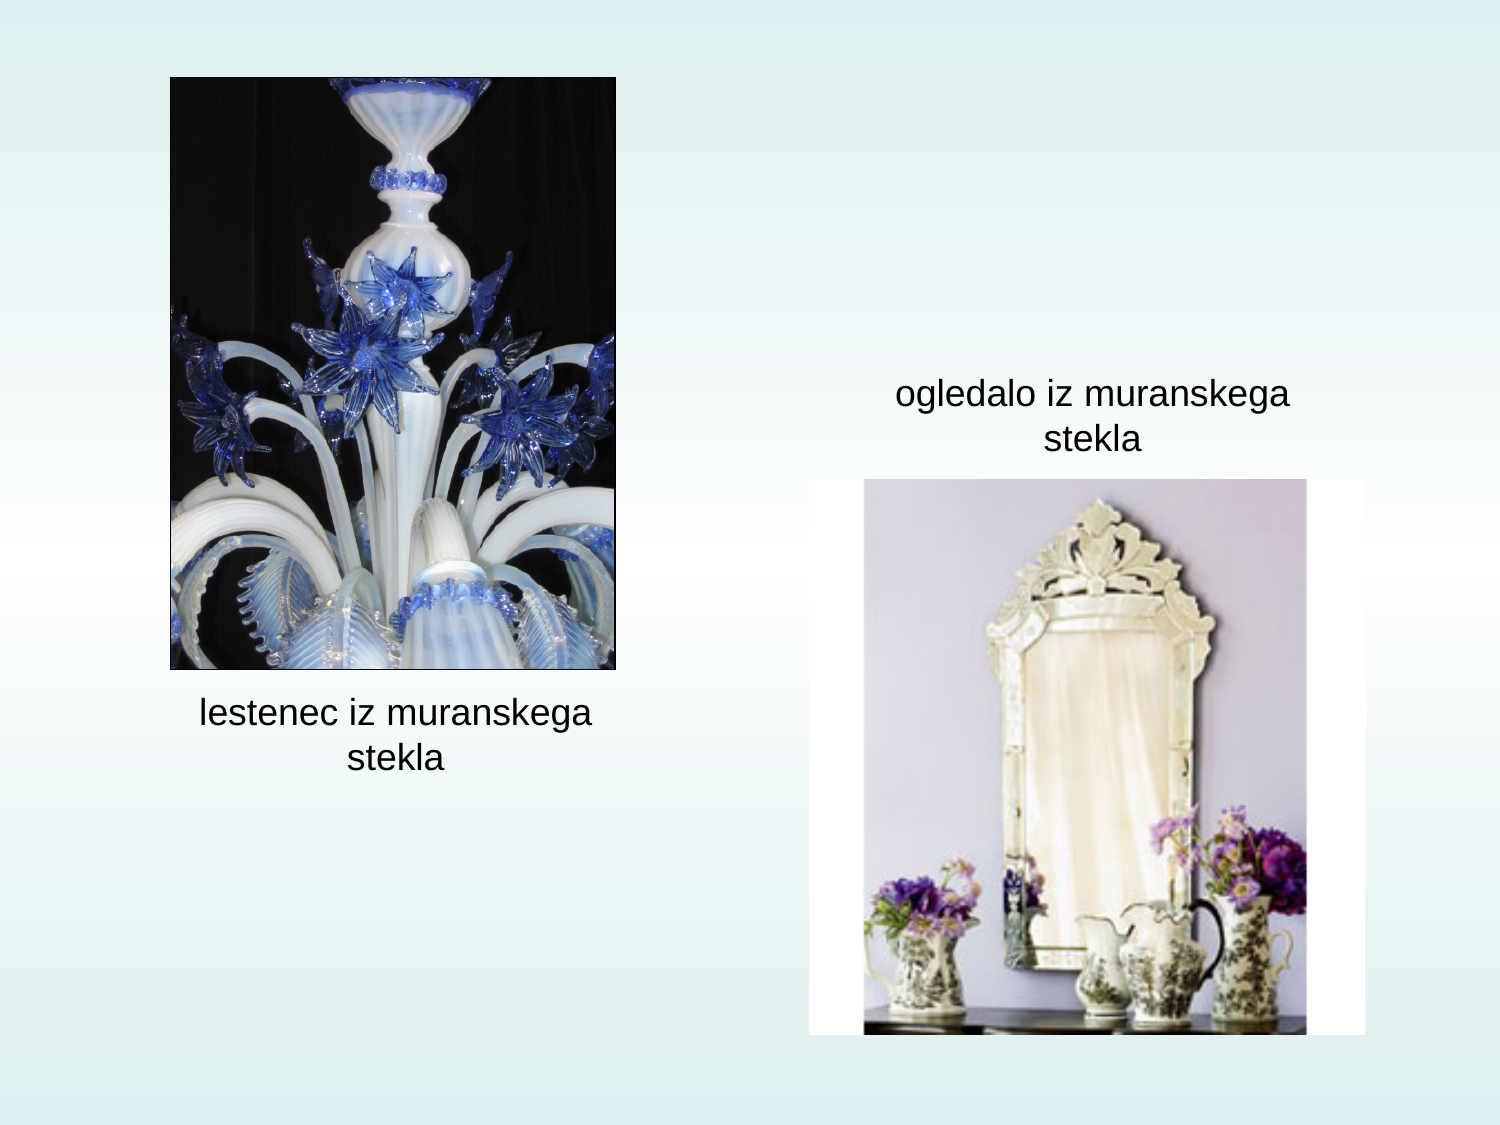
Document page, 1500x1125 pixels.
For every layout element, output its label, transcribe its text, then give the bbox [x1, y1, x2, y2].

picture [809, 479, 1365, 1035]
picture [171, 78, 614, 669]
text_box ogledalo iz muranskega stekla [868, 361, 1318, 467]
text_box lestenec iz muranskega stekla [183, 680, 609, 786]
